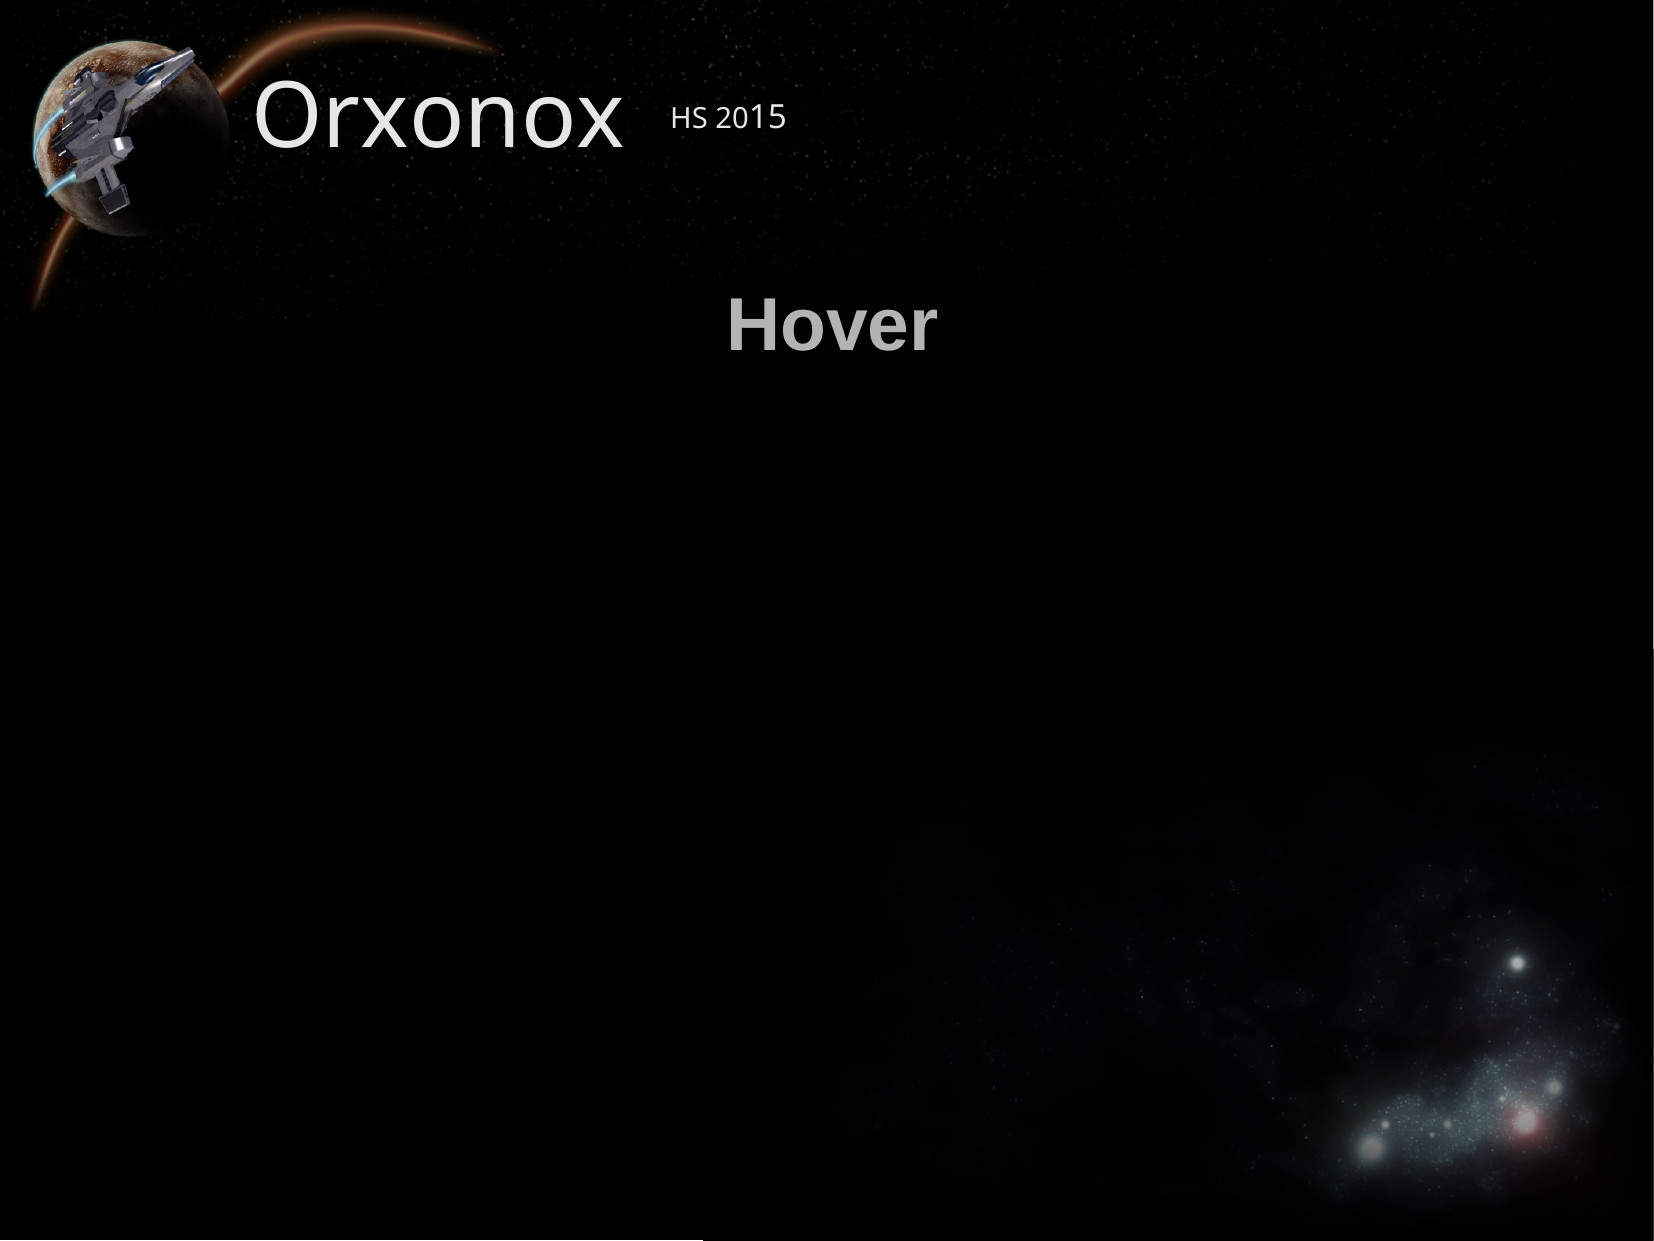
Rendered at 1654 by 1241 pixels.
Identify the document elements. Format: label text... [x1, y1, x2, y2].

picture [703, 649, 1654, 1241]
picture [0, 0, 1607, 443]
title Hover [88, 273, 1577, 377]
